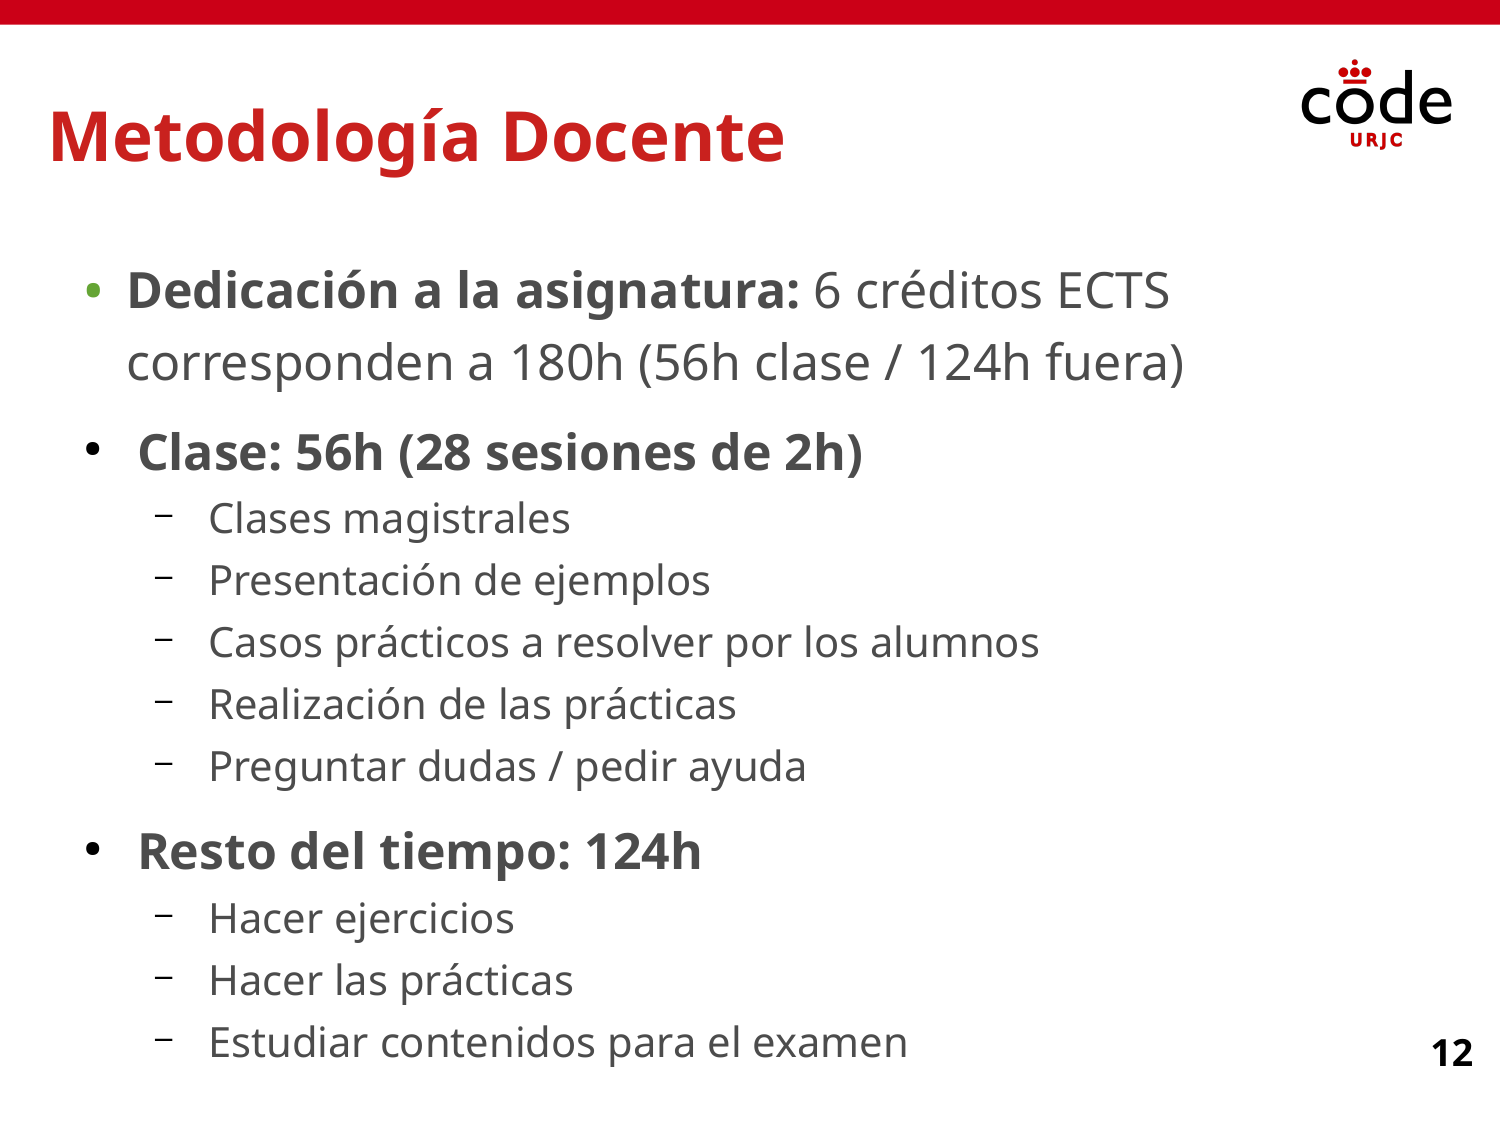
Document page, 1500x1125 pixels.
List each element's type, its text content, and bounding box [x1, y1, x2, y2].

title Metodología Docente [32, 79, 1383, 189]
list Dedicación a la asignatura: 6 créditos ECTS corresponden a 180h (56h clase / 124h fuera) Clase: 56h (28 sesiones de 2h) Clases magistrales Presentación de ejemplos Casos prácticos a resolver por los alumnos Realización de las prácticas Preguntar dudas / pedir ayuda Resto del tiempo: 124h Hacer ejercicios Hacer las prácticas Estudiar contenidos para el examen [51, 239, 1436, 993]
picture [1284, 50, 1468, 161]
